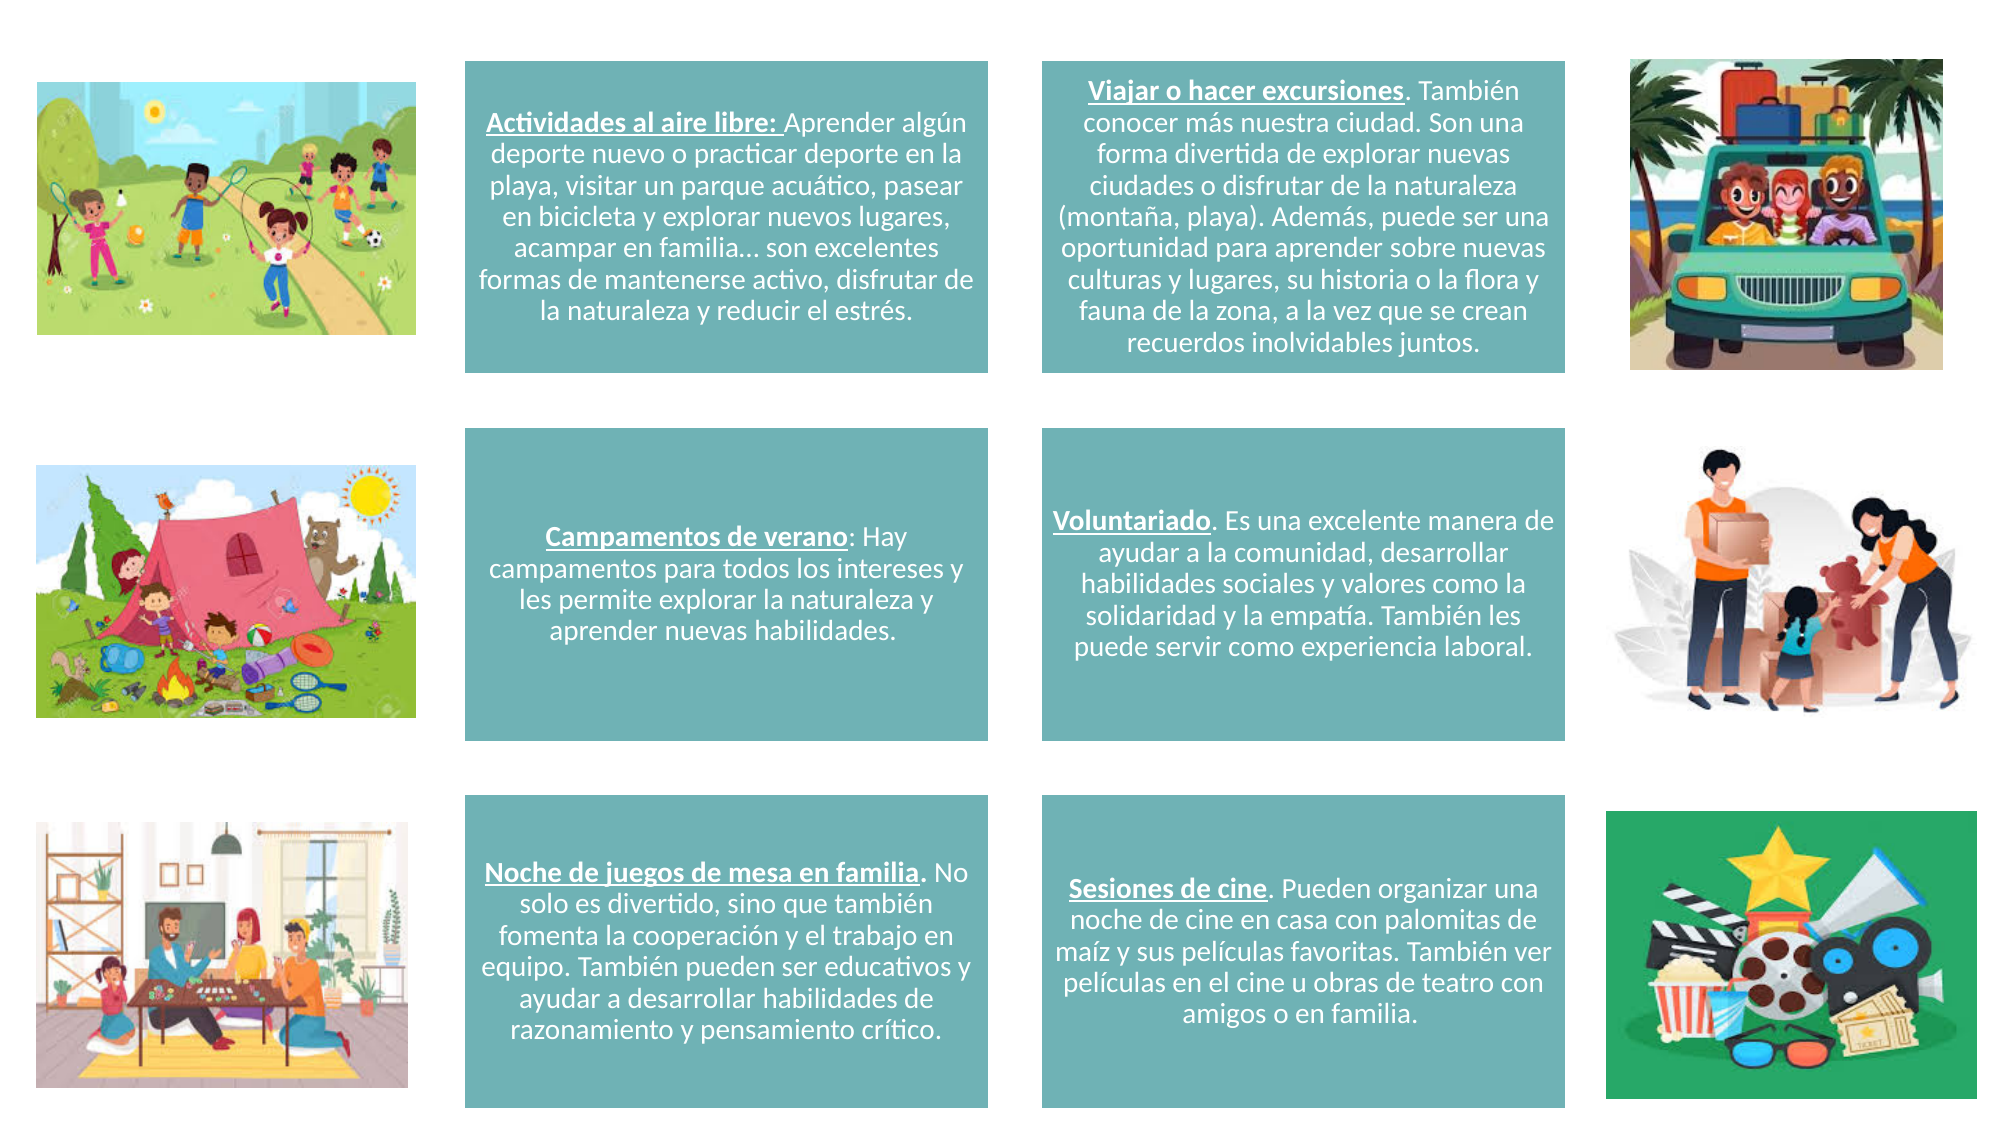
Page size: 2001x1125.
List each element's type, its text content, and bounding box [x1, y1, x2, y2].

picture [37, 82, 416, 335]
picture [1606, 811, 1977, 1099]
picture [1606, 446, 1977, 718]
picture [1630, 59, 1943, 370]
text_box Actividades al aire libre: Aprender algún deporte nuevo o practicar deporte en la playa, visitar un parque acuático, pasear en bicicleta y explorar nuevos lugares, acampar en familia… son excelentes formas de mantenerse activo, disfrutar de la naturaleza y reducir el estrés. [464, 59, 989, 375]
text_box Viajar o hacer excursiones. También conocer más nuestra ciudad. Son una forma divertida de explorar nuevas ciudades o disfrutar de la naturaleza (montaña, playa). Además, puede ser una oportunidad para aprender sobre nuevas culturas y lugares, su historia o la flora y fauna de la zona, a la vez que se crean recuerdos inolvidables juntos. [1041, 59, 1567, 375]
picture [36, 822, 408, 1088]
text_box Voluntariado. Es una excelente manera de ayudar a la comunidad, desarrollar habilidades sociales y valores como la solidaridad y la empatía. También les puede servir como experiencia laboral. [1041, 426, 1567, 742]
text_box Noche de juegos de mesa en familia. No solo es divertido, sino que también fomenta la cooperación y el trabajo en equipo. También pueden ser educativos y ayudar a desarrollar habilidades de razonamiento y pensamiento crítico. [464, 794, 989, 1109]
text_box Campamentos de verano: Hay campamentos para todos los intereses y les permite explorar la naturaleza y aprender nuevas habilidades. [464, 426, 989, 742]
text_box Sesiones de cine. Pueden organizar una noche de cine en casa con palomitas de maíz y sus películas favoritas. También ver películas en el cine u obras de teatro con amigos o en familia. [1041, 794, 1567, 1109]
picture [36, 465, 416, 718]
